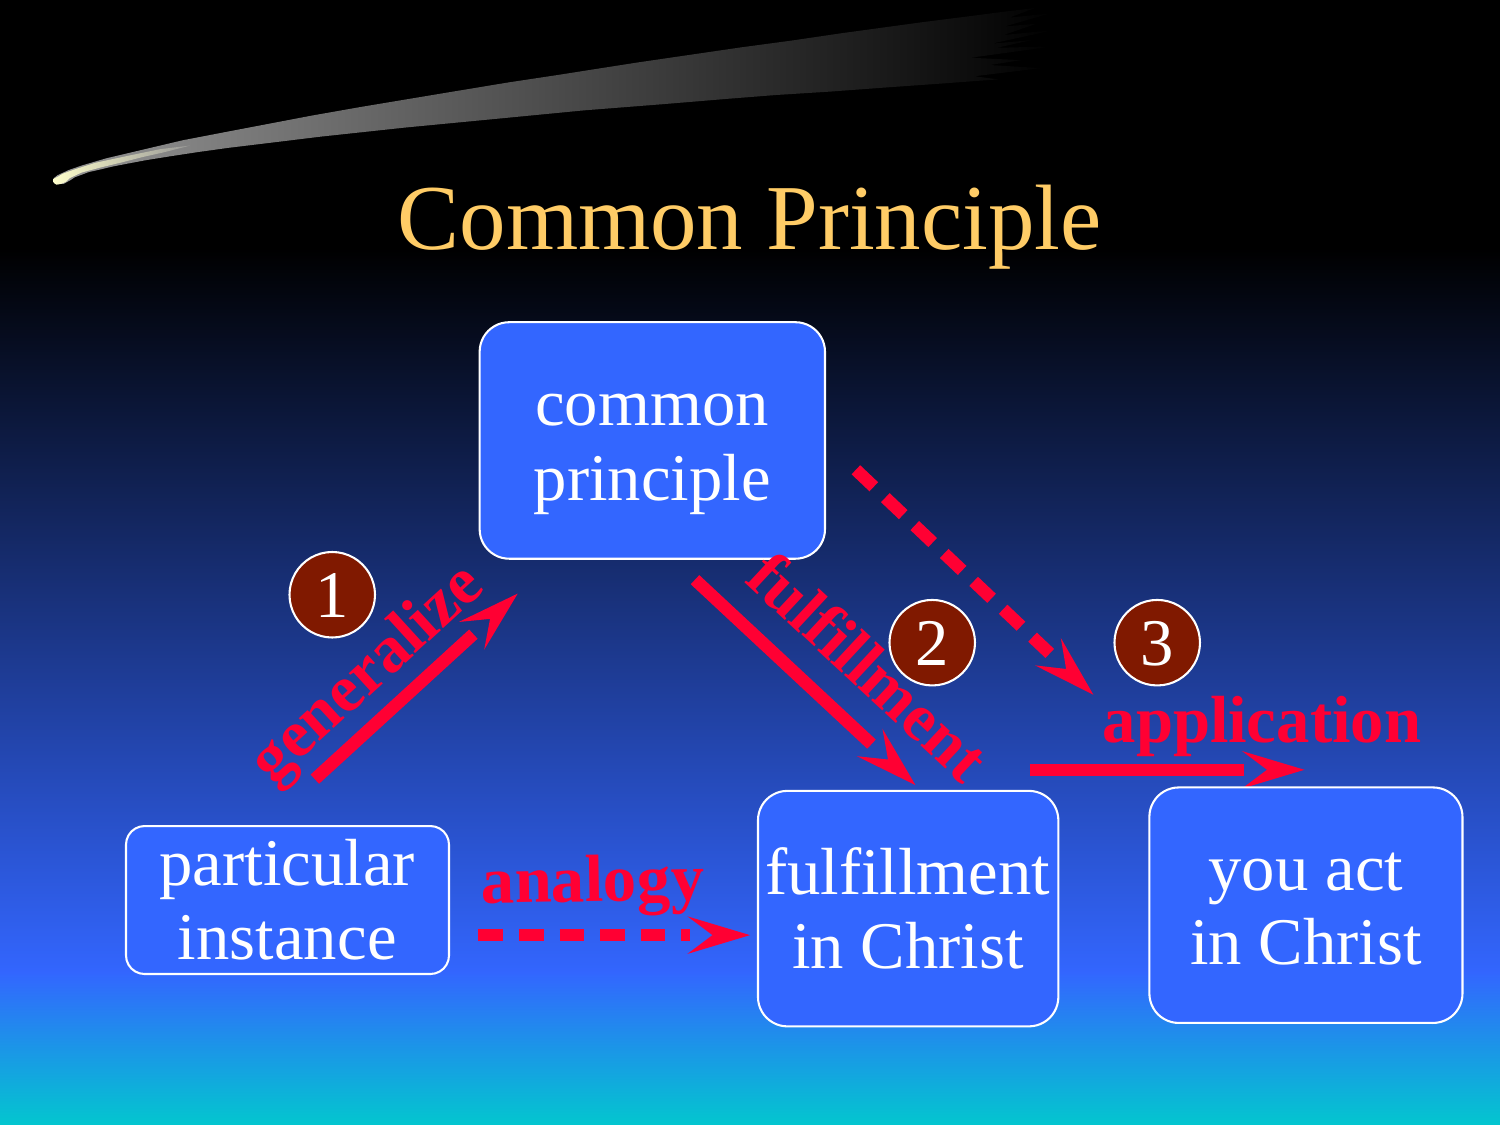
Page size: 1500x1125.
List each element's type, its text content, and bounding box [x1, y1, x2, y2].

text_box 1 [289, 551, 376, 638]
text_box application [1087, 674, 1476, 765]
text_box analogy [465, 830, 805, 926]
text_box you act in Christ [1149, 787, 1463, 1023]
text_box generalize [215, 503, 542, 812]
text_box 3 [1114, 599, 1201, 686]
text_box fulfillment [717, 521, 1062, 852]
text_box fulfillment in Christ [757, 790, 1059, 1027]
text_box common principle [479, 322, 826, 559]
text_box particular instance [126, 826, 449, 974]
text_box 2 [889, 599, 976, 686]
title Common Principle [112, 124, 1388, 313]
